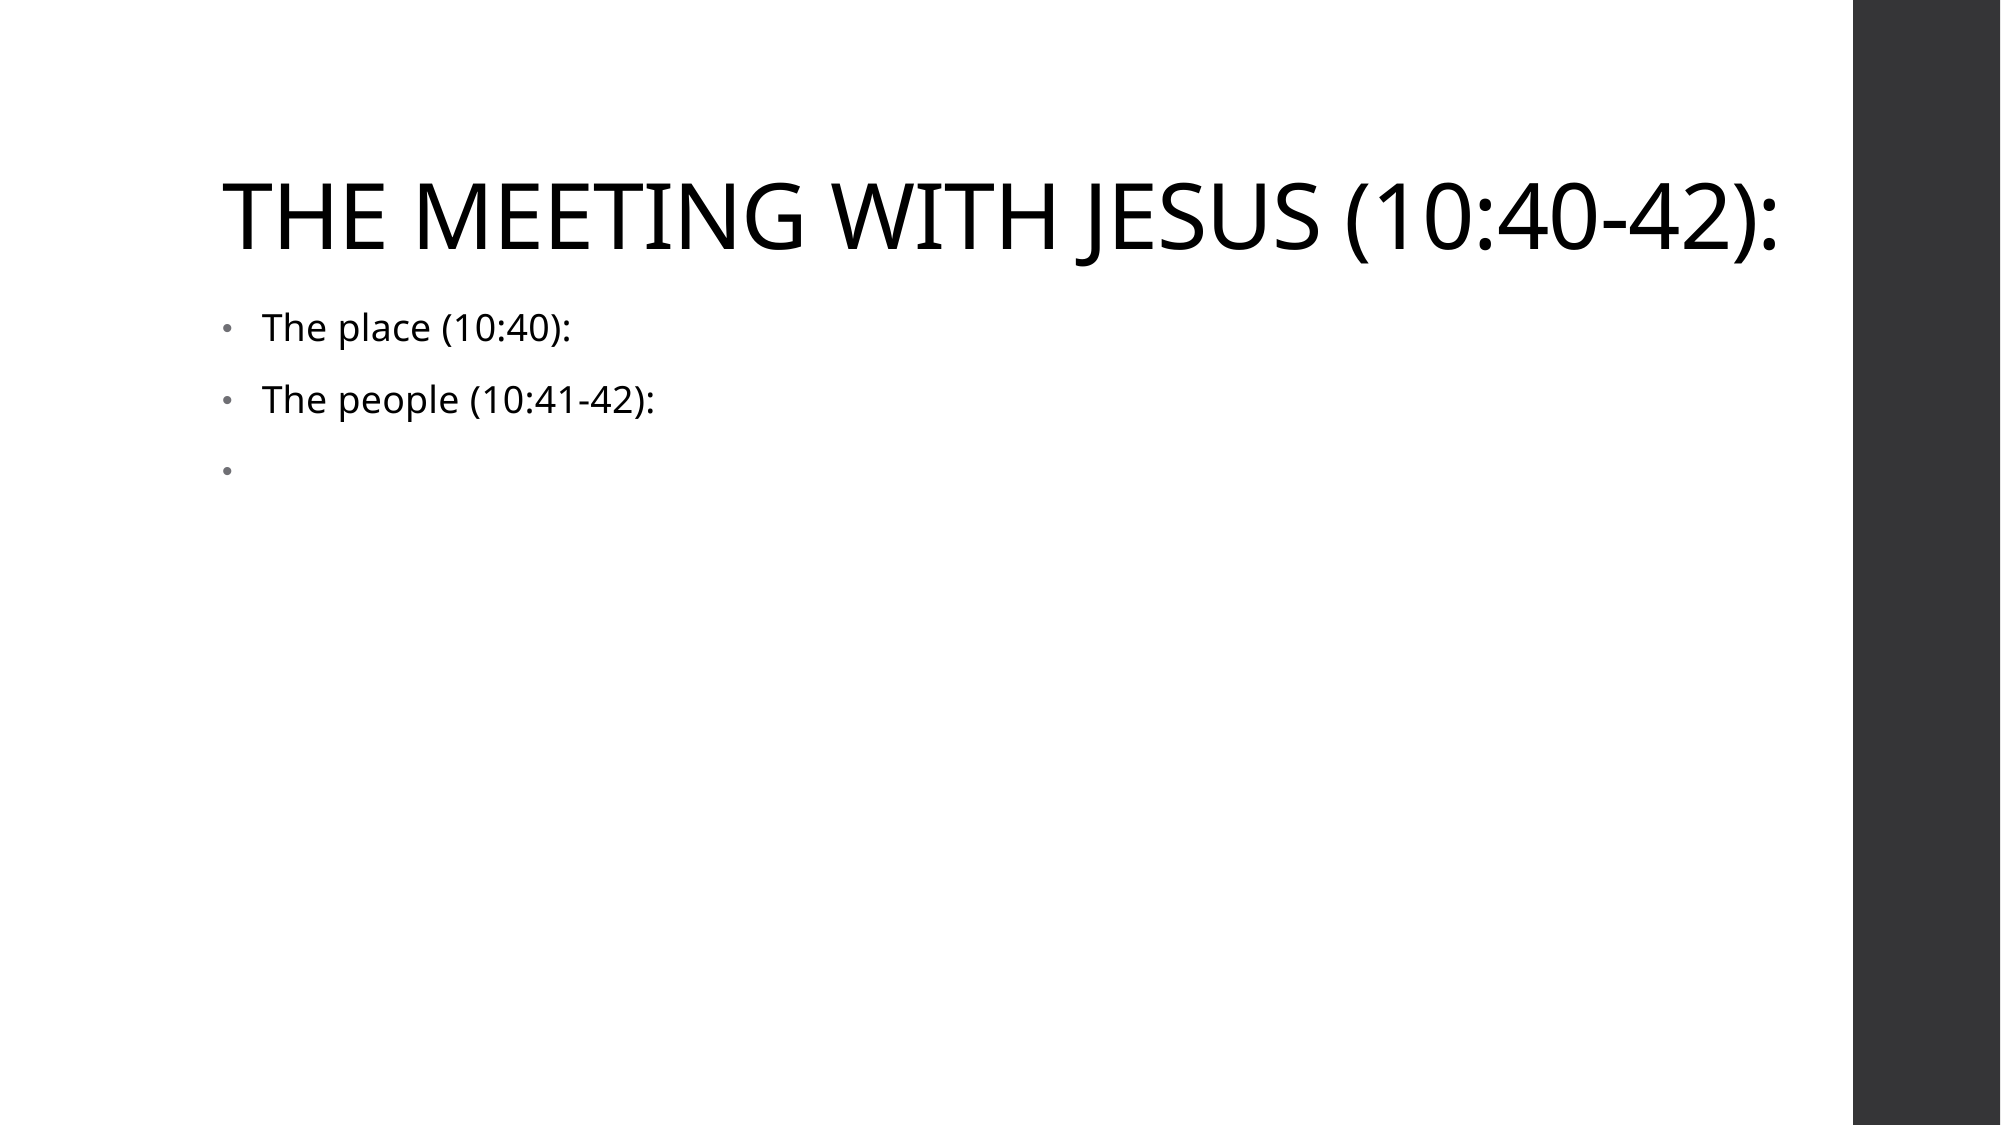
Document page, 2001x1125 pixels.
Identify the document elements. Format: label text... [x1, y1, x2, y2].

title THE MEETING WITH JESUS (10:40-42): [206, 60, 1797, 278]
list The place (10:40): The people (10:41-42): [206, 299, 1617, 1014]
